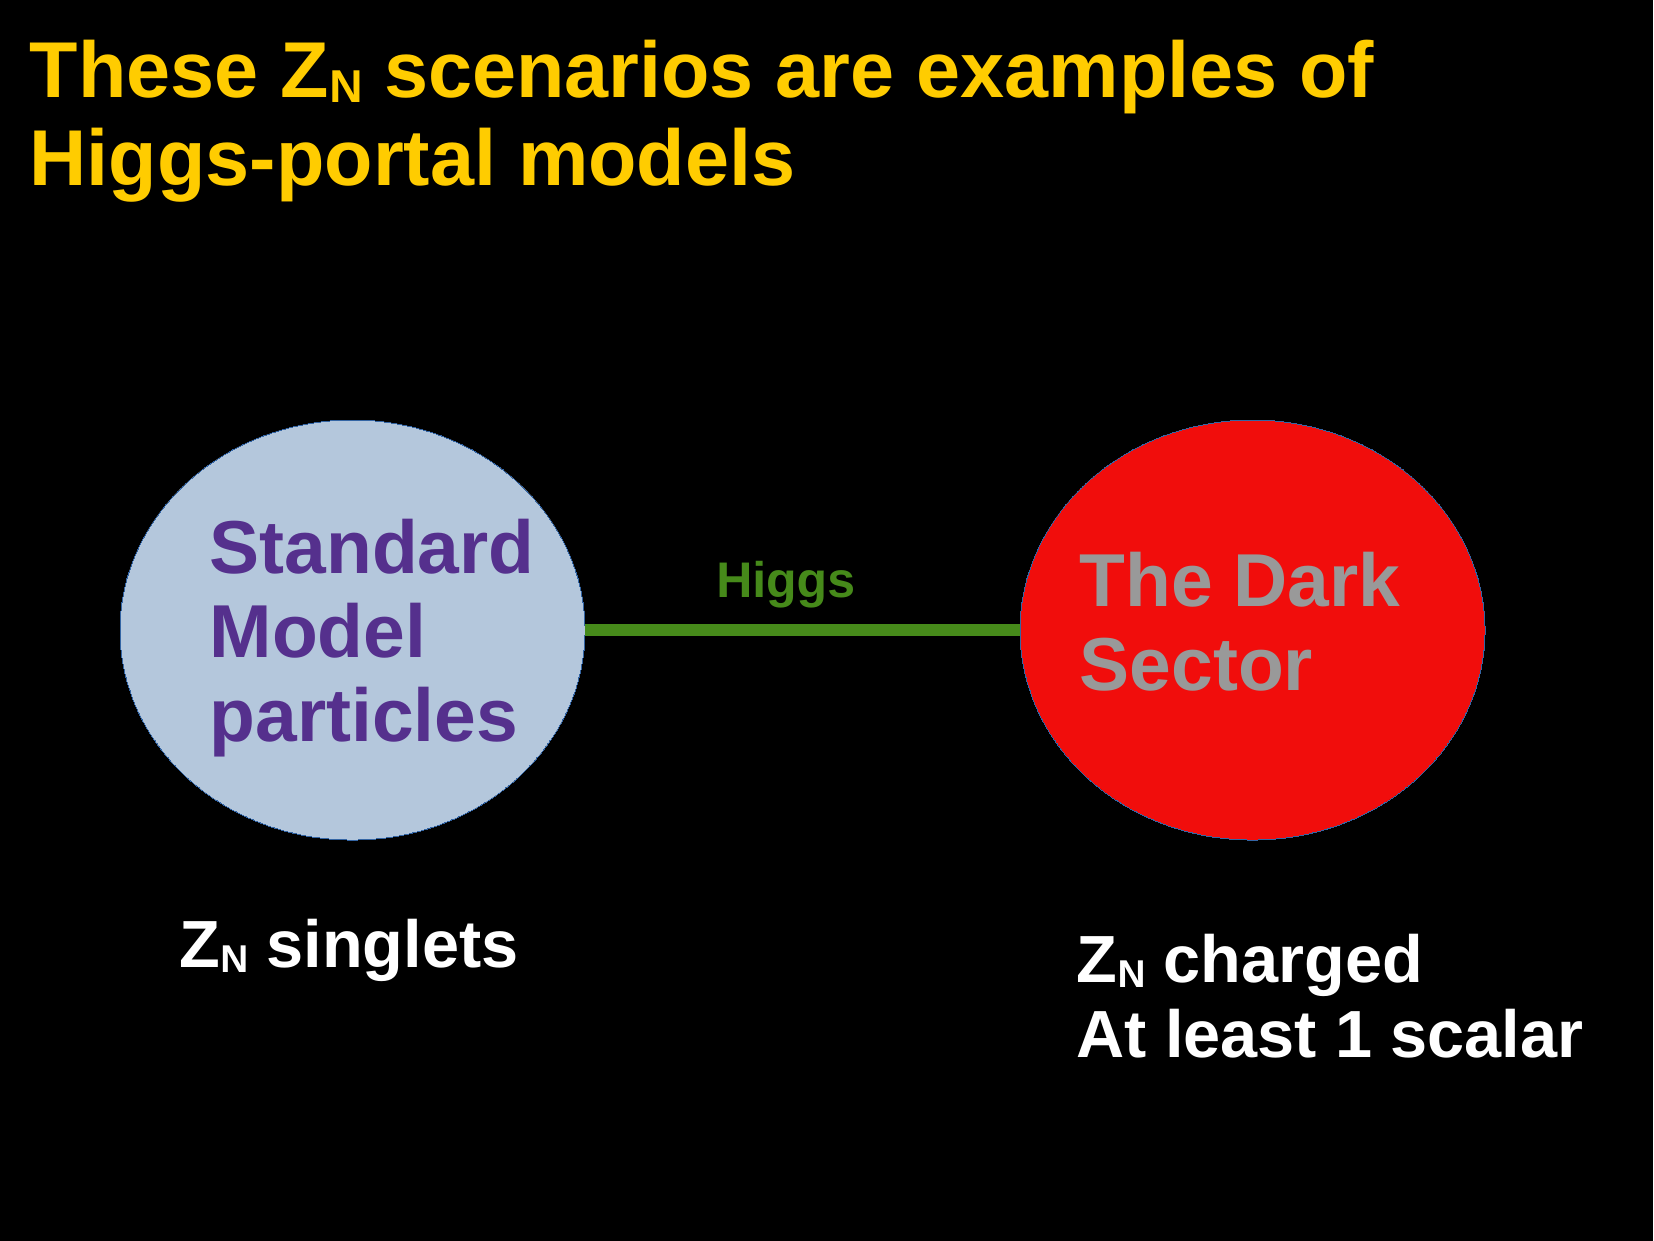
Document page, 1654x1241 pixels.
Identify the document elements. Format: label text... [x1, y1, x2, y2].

text_box Higgs [701, 544, 871, 616]
text_box [120, 420, 534, 841]
text_box ZN singlets [165, 900, 556, 1006]
text_box These ZN scenarios are examples of Higgs-portal models [15, 18, 1653, 214]
text_box The Dark Sector [1065, 531, 1437, 714]
text_box [550, 519, 585, 741]
text_box [1020, 420, 1486, 841]
text_box ZN charged At least 1 scalar [1061, 915, 1636, 1081]
text_box Standard Model particles [195, 498, 550, 766]
